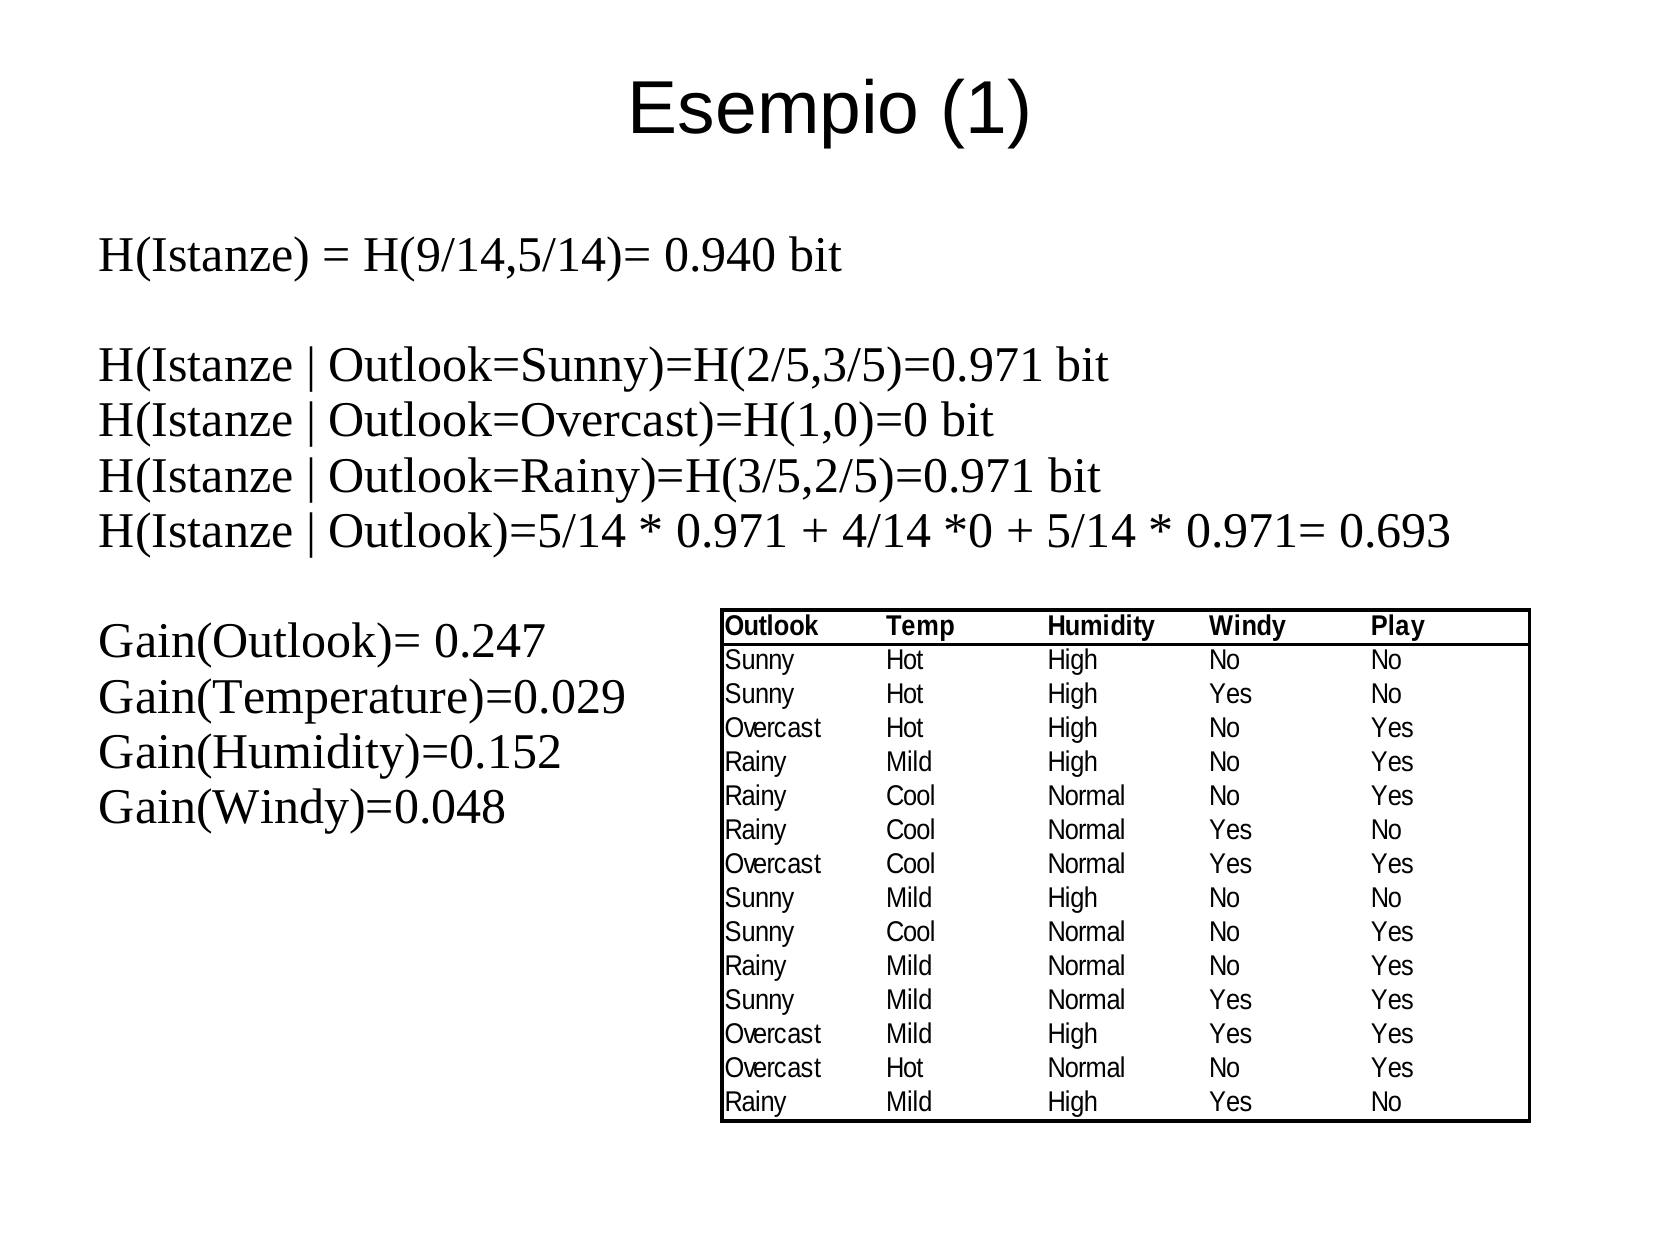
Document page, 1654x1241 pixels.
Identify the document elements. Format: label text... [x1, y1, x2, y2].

title Esempio (1) [52, 42, 1608, 173]
text_box H(Istanze) = H(9/14,5/14)= 0.940 bit H(Istanze | Outlook=Sunny)=H(2/5,3/5)=0.971 bit H(Istanze | Outlook=Overcast)=H(1,0)=0 bit H(Istanze | Outlook=Rainy)=H(3/5,2/5)=0.971 bit H(Istanze | Outlook)=5/14 * 0.971 + 4/14 *0 + 5/14 * 0.971= 0.693 Gain(Outlook)= 0.247 Gain(Temperature)=0.029 Gain(Humidity)=0.152 Gain(Windy)=0.048 [98, 226, 1562, 835]
chart [719, 607, 1533, 1157]
